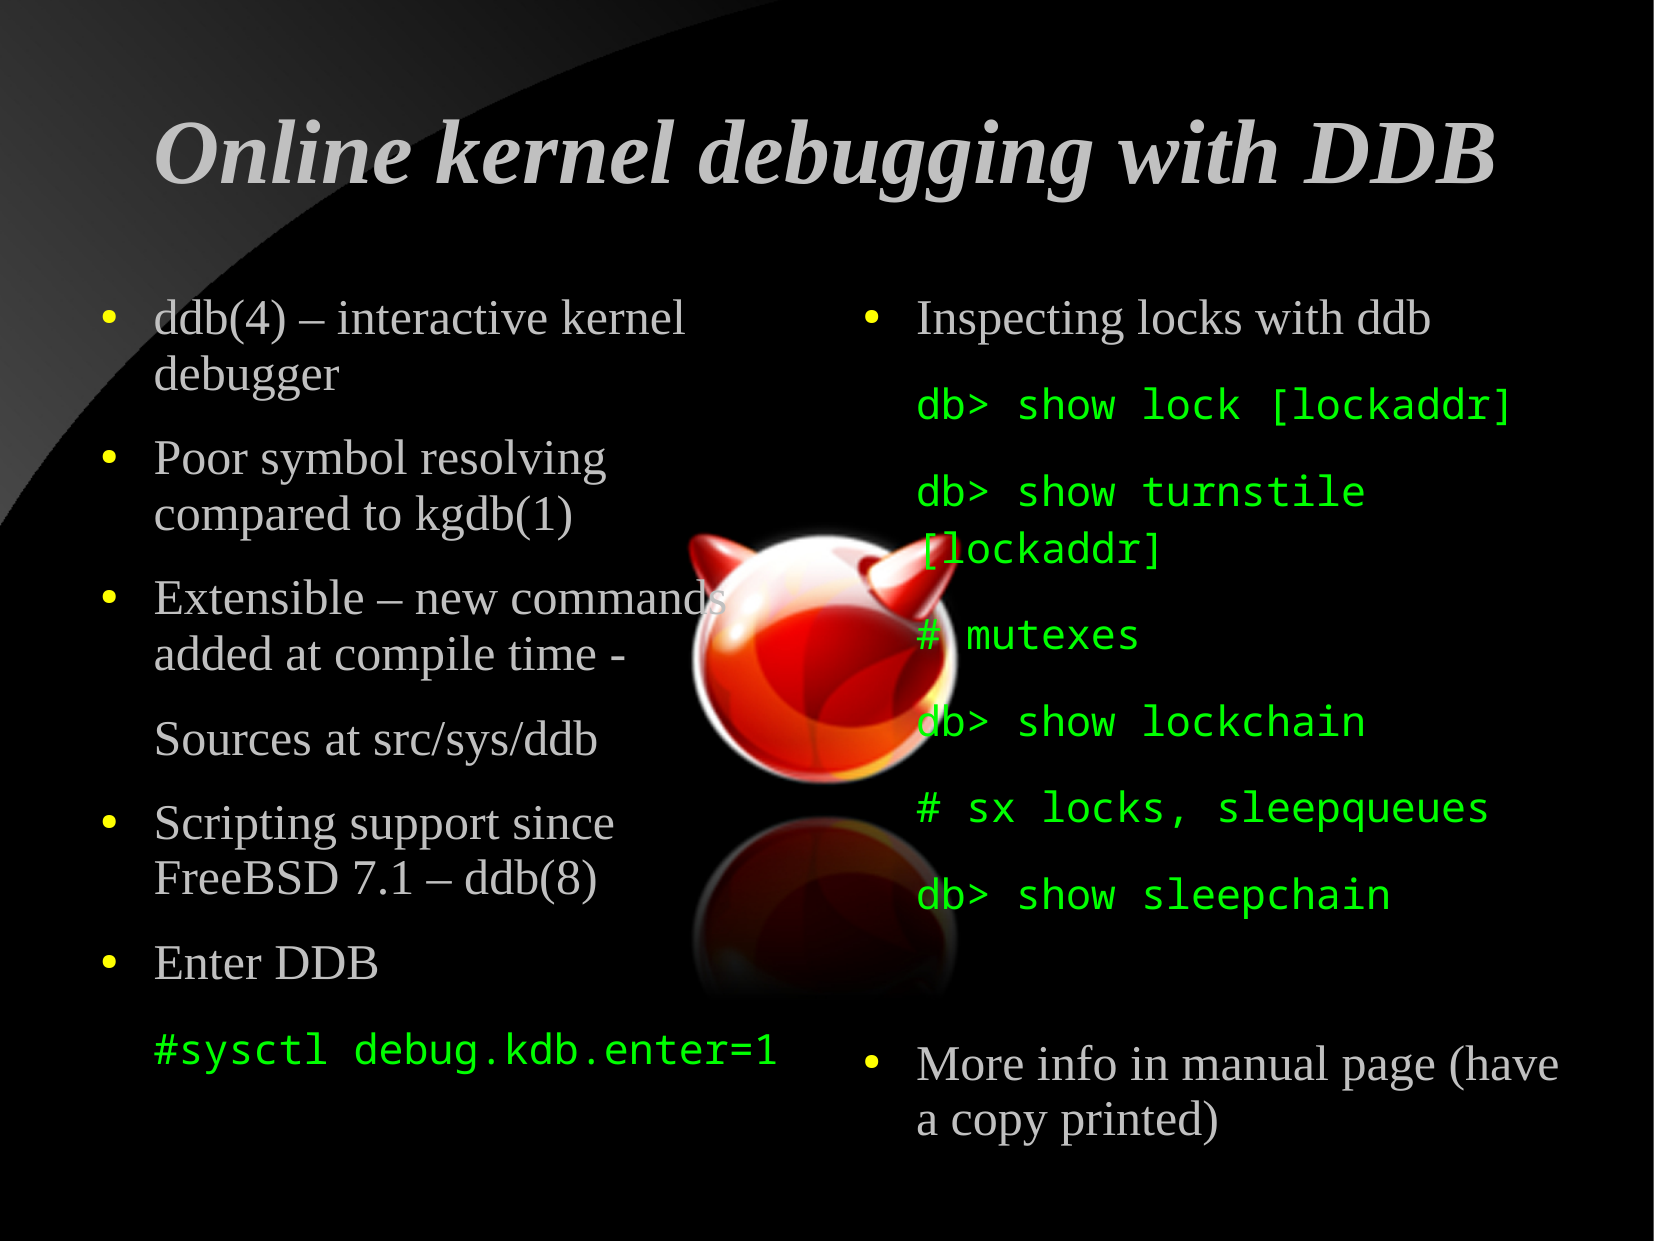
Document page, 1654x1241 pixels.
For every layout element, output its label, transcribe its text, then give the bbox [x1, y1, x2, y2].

list ddb(4) – interactive kernel debugger Poor symbol resolving compared to kgdb(1) Extensible – new commands added at compile time - Sources at src/sys/ddb Scripting support since FreeBSD 7.1 – ddb(8) Enter DDB #sysctl debug.kdb.enter=1 [82, 290, 809, 1109]
picture [0, 0, 1654, 1241]
title Online kernel debugging with DDB [82, 49, 1571, 257]
list Inspecting locks with ddb db> show lock [lockaddr] db> show turnstile [lockaddr] # mutexes db> show lockchain # sx locks, sleepqueues db> show sleepchain More info in manual page (have a copy printed) [845, 290, 1572, 1173]
